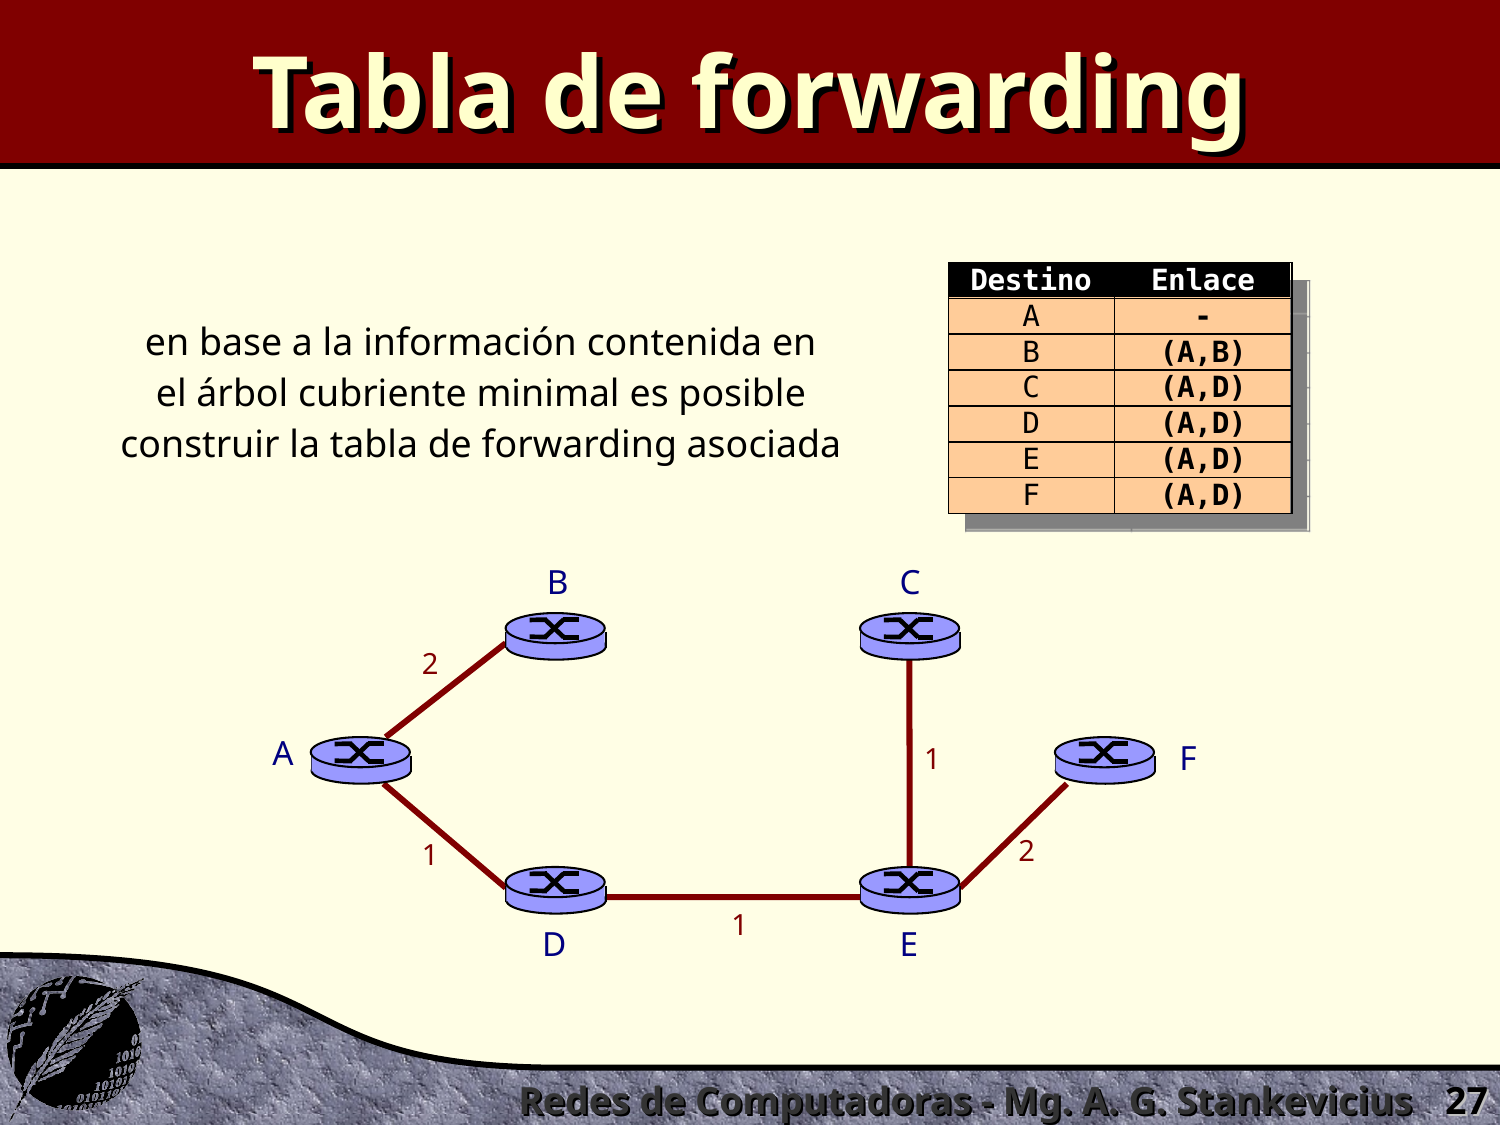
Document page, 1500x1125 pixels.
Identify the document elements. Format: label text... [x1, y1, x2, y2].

text_box 2 [407, 635, 455, 692]
text_box [860, 867, 960, 914]
picture [1047, 1100, 1054, 1110]
text_box D [527, 913, 581, 975]
text_box 1 [716, 897, 760, 953]
text_box [860, 613, 960, 660]
text_box 1 [407, 827, 451, 883]
text_box [1054, 737, 1155, 784]
text_box [310, 737, 411, 784]
text_box 1 [909, 730, 953, 787]
title Tabla de forwarding [15, 5, 1485, 160]
text_box E [884, 913, 936, 975]
picture [0, 959, 1500, 1125]
text_box [505, 613, 606, 660]
text_box en base a la información contenida en el árbol cubriente minimal es posible construir la tabla de forwarding asociada [105, 307, 854, 480]
text_box [505, 866, 606, 914]
text_box C [884, 551, 935, 614]
text_box A [257, 722, 312, 784]
text_box F [1164, 727, 1215, 789]
chart [948, 262, 1500, 996]
text_box B [532, 551, 583, 614]
text_box 2 [1003, 823, 1052, 879]
picture [790, 1100, 795, 1110]
